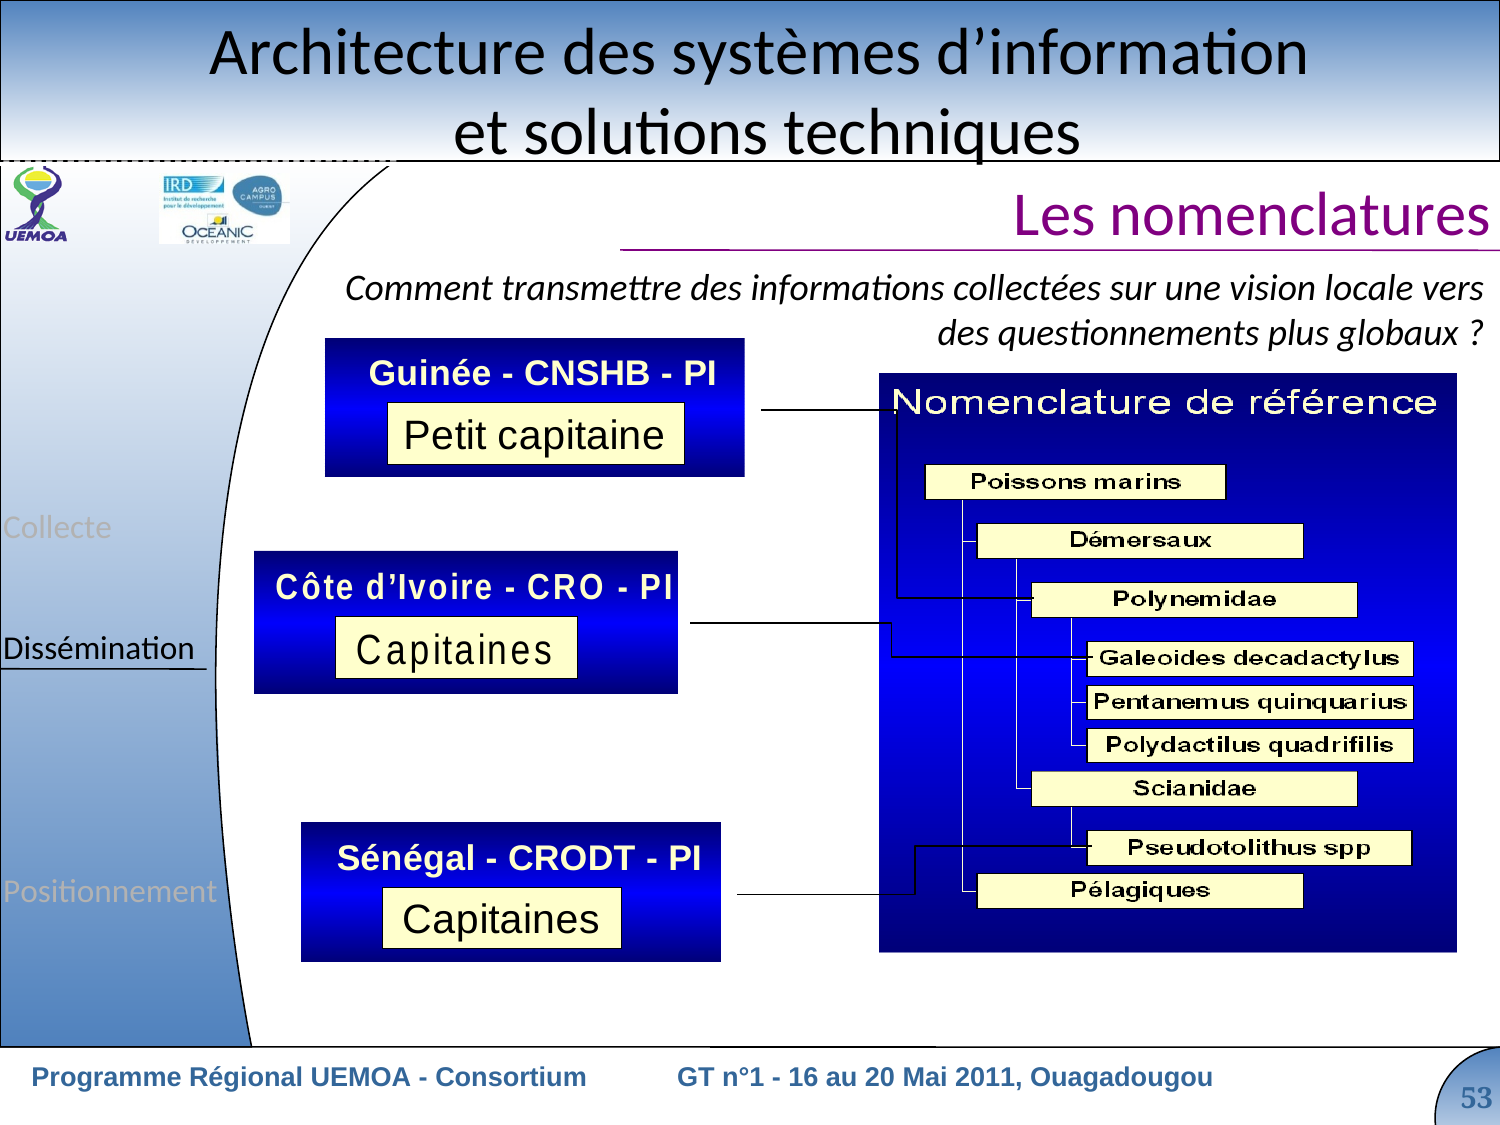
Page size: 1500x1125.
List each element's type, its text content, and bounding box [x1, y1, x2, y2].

picture [314, 822, 738, 967]
picture [879, 373, 1459, 953]
text_box Architecture des systèmes d’information et solutions techniques [53, 0, 1483, 161]
text_box Les nomenclatures [265, 165, 1500, 256]
text_box Collecte Dissémination Positionnement [0, 497, 314, 1039]
picture [0, 166, 73, 244]
picture [324, 361, 761, 483]
text_box Comment transmettre des informations collectées sur une vision locale vers des questionnements plus globaux ? [324, 255, 1500, 361]
picture [314, 550, 691, 695]
picture [159, 173, 265, 244]
